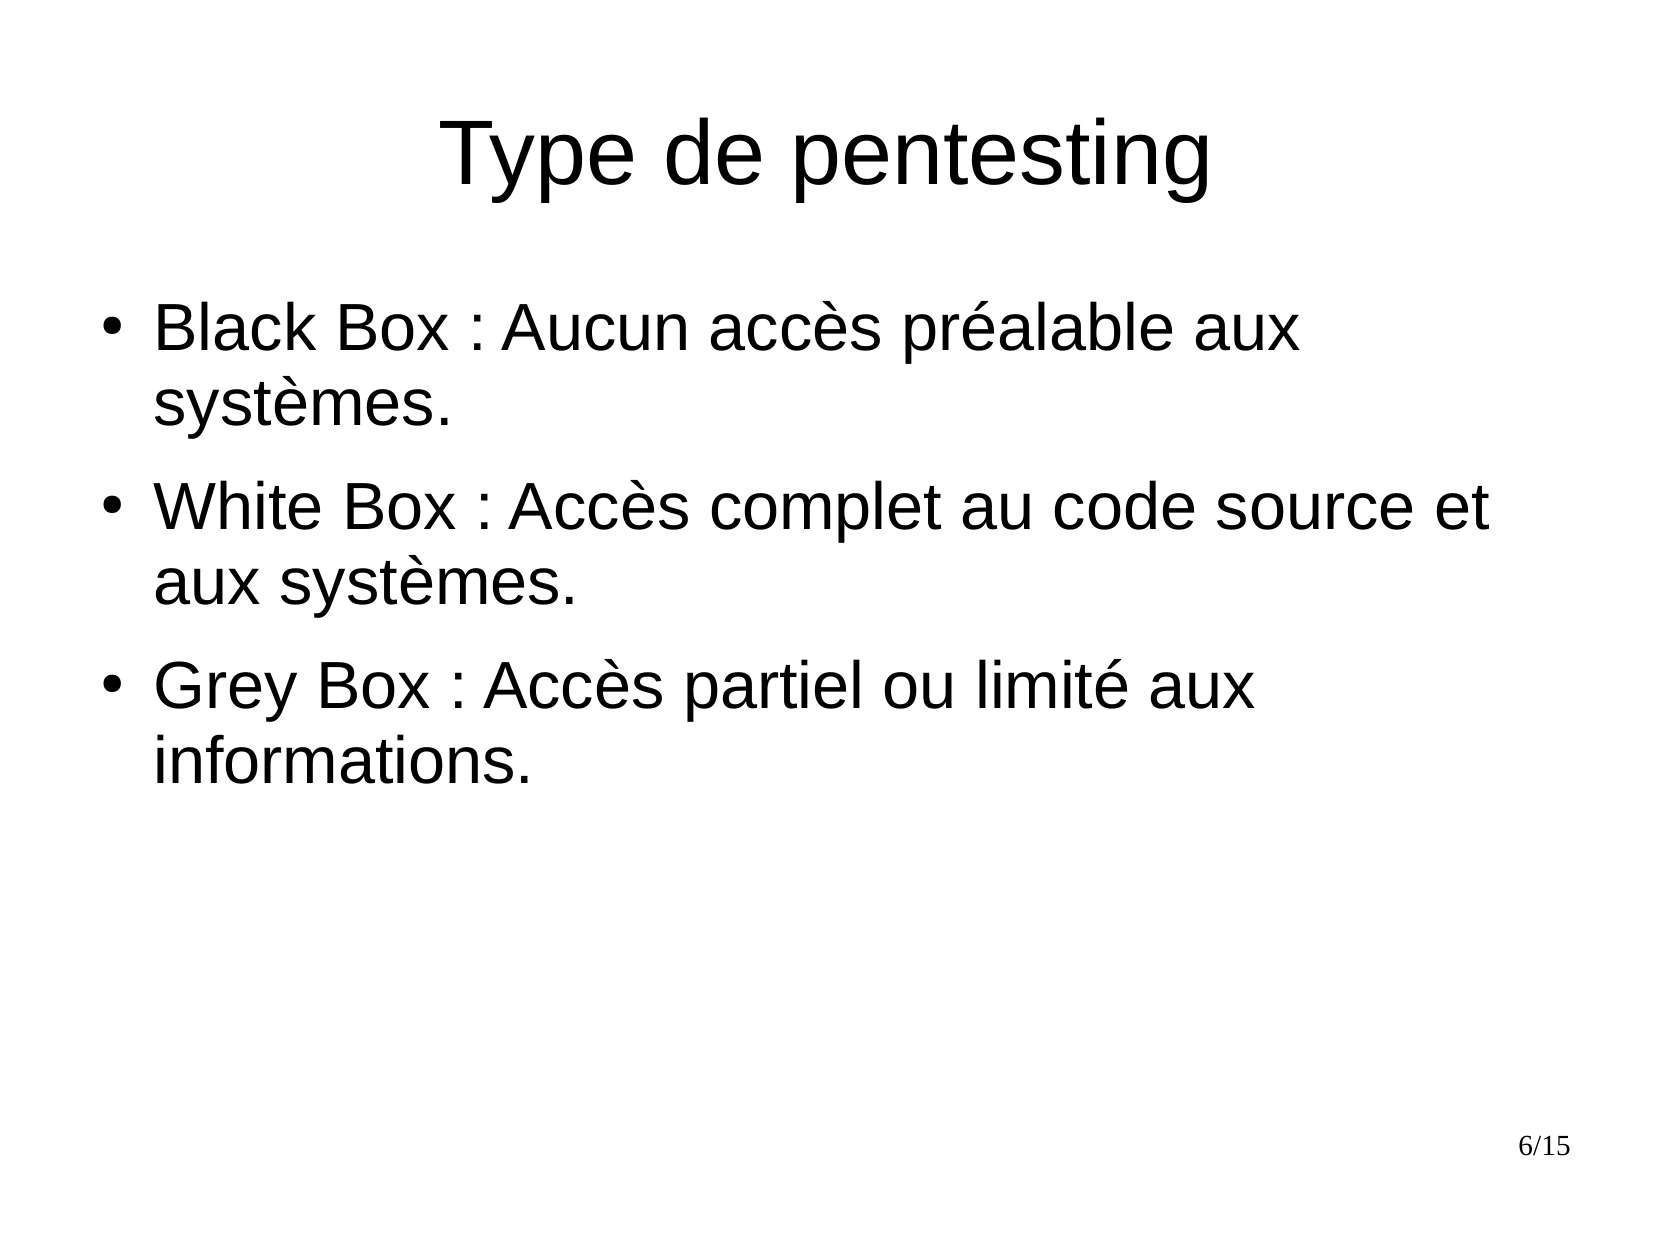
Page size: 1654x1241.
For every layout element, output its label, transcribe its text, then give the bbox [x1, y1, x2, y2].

list Black Box : Aucun accès préalable aux systèmes. White Box : Accès complet au code source et aux systèmes. Grey Box : Accès partiel ou limité aux informations. [82, 290, 1538, 1010]
title Type de pentesting [82, 49, 1571, 257]
